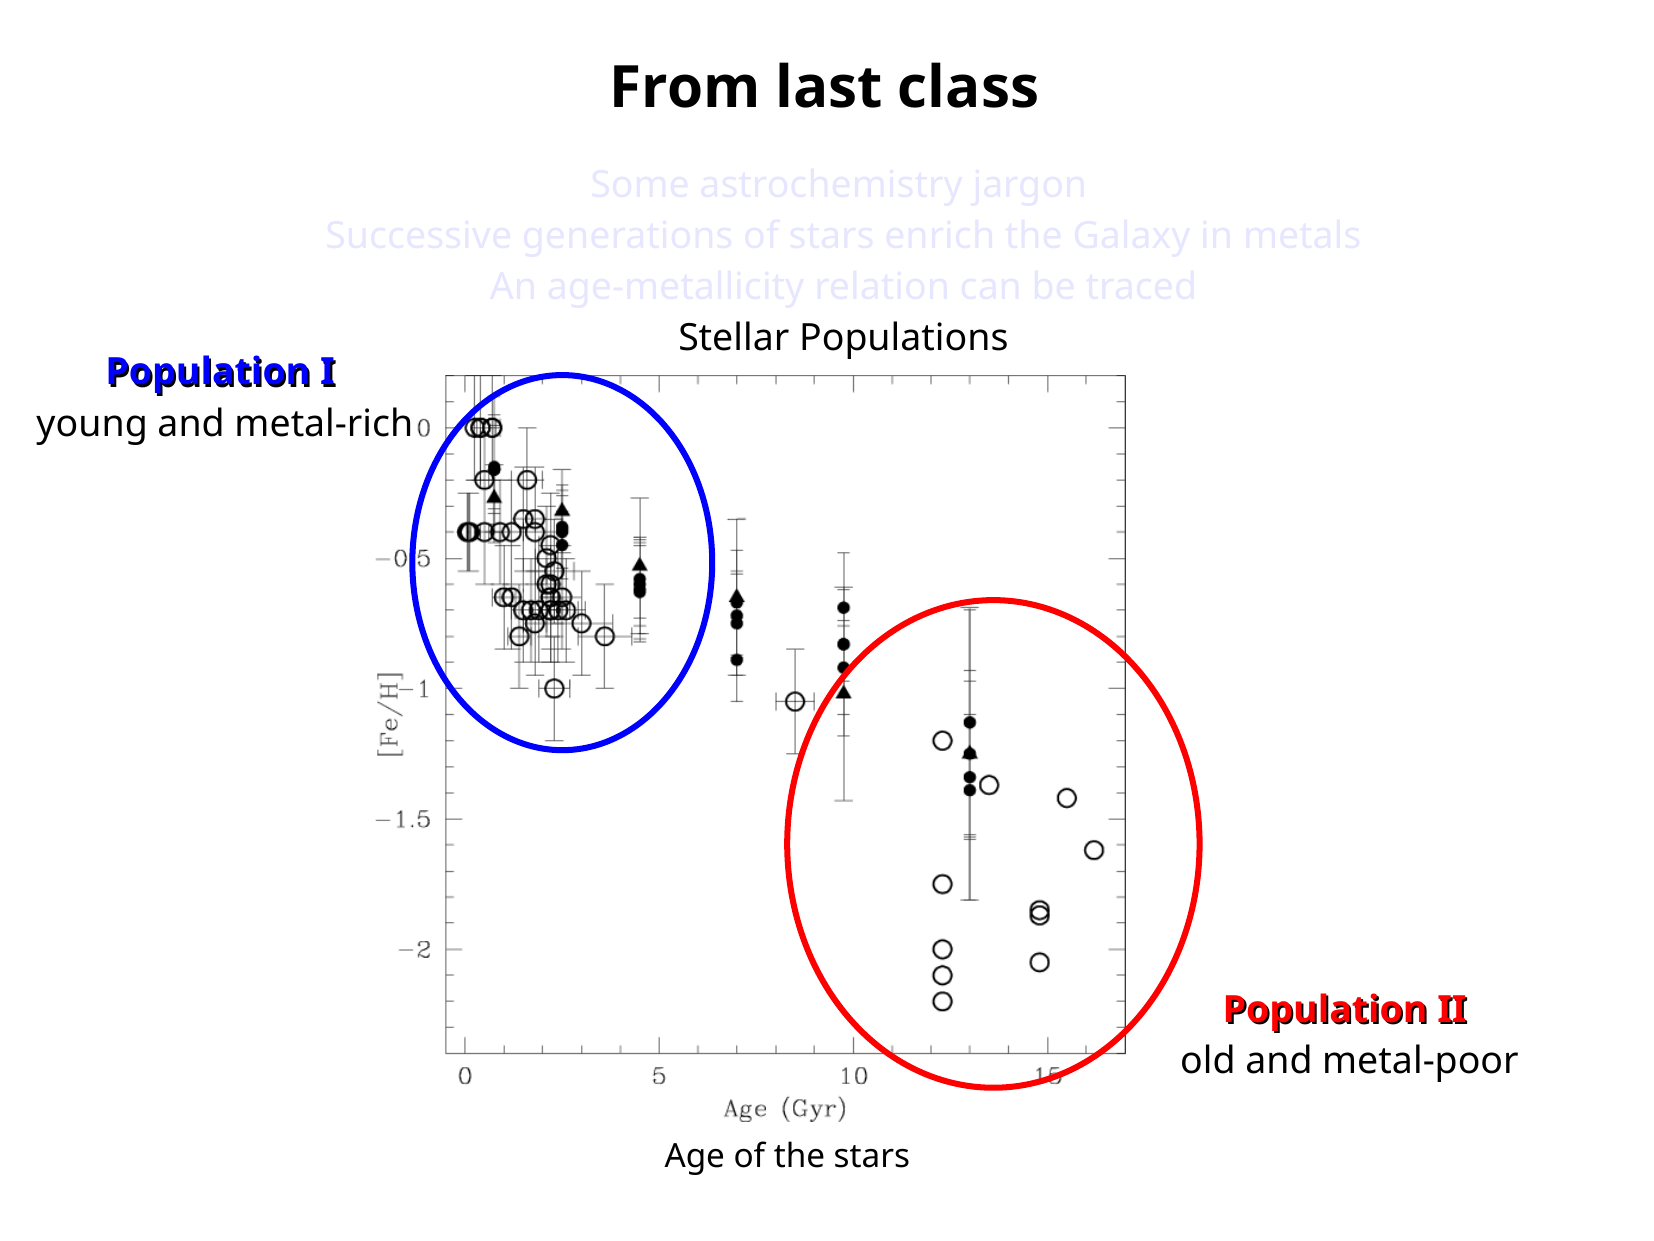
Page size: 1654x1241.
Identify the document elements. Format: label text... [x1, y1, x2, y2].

text_box [787, 600, 1200, 1088]
picture [375, 375, 1126, 1123]
picture [450, 375, 547, 436]
text_box Population I young and metal-rich [0, 337, 450, 457]
text_box Some astrochemistry jargon Successive generations of stars enrich the Galaxy in metals An age-metallicity relation can be traced Stellar Populations [75, 150, 1613, 374]
text_box From last class [262, 37, 1388, 134]
text_box Age of the stars [450, 1125, 1126, 1187]
text_box Population II old and metal-poor [1124, 975, 1575, 1095]
text_box [412, 375, 713, 751]
